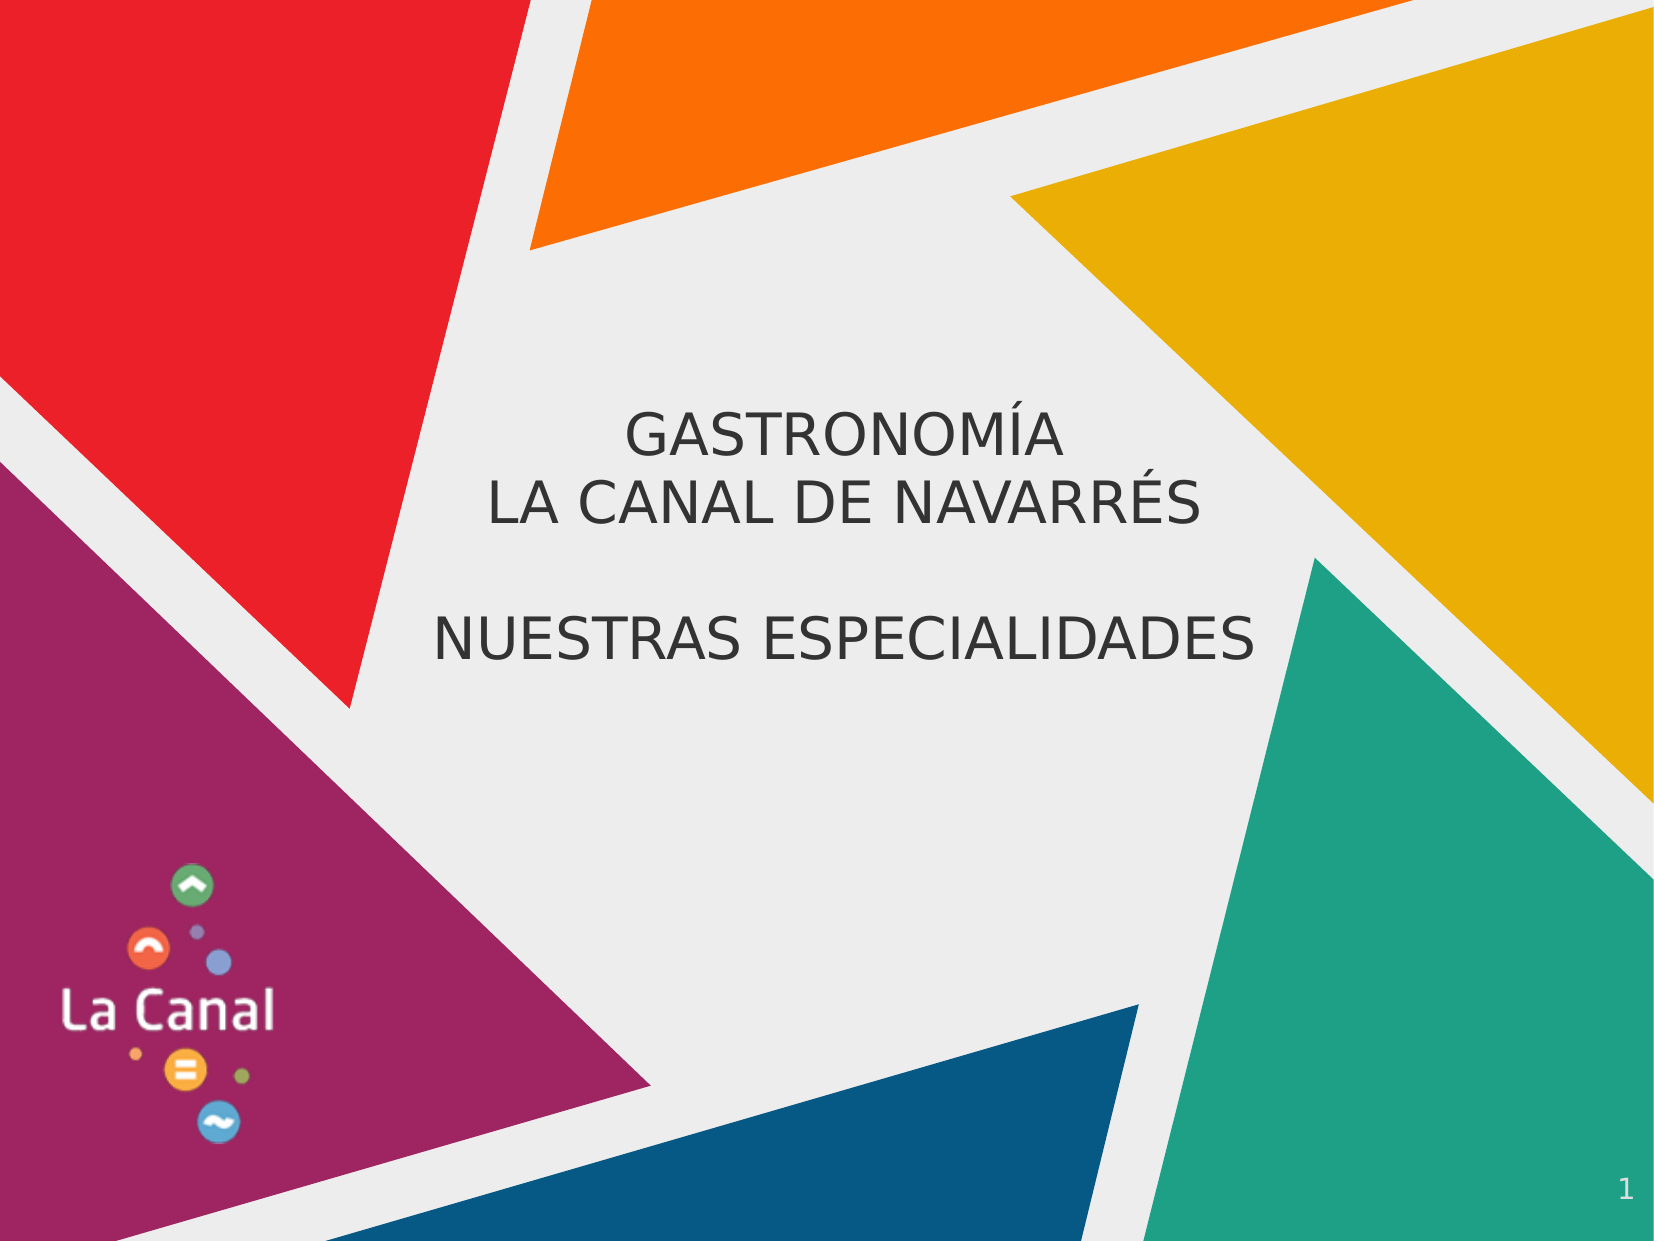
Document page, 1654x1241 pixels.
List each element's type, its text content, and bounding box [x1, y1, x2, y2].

picture [59, 862, 279, 1146]
title GASTRONOMÍA LA CANAL DE NAVARRÉS NUESTRAS ESPECIALIDADES [271, 94, 1418, 981]
